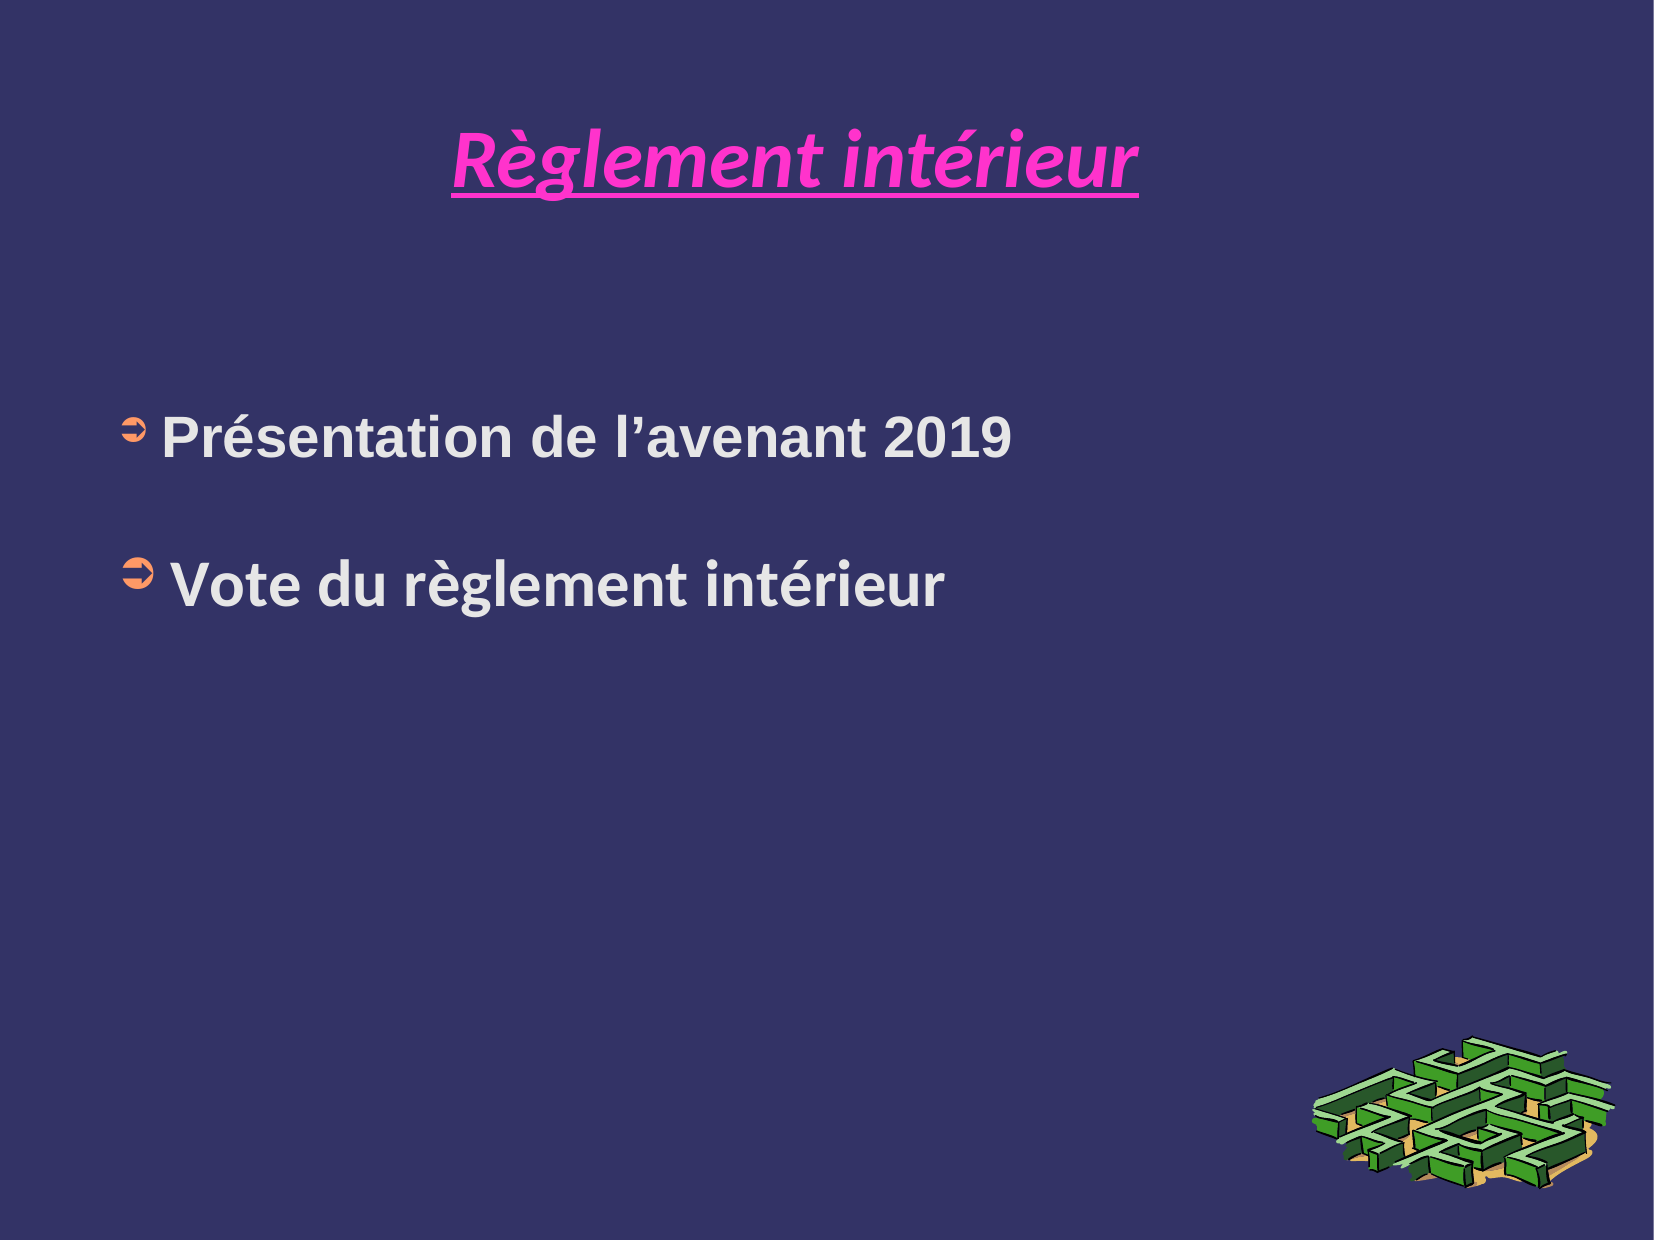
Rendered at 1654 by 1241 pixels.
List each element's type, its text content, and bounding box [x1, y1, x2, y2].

text_box Présentation de l’avenant 2019 Vote du règlement intérieur [118, 354, 1506, 682]
text_box Règlement intérieur [269, 96, 1322, 212]
